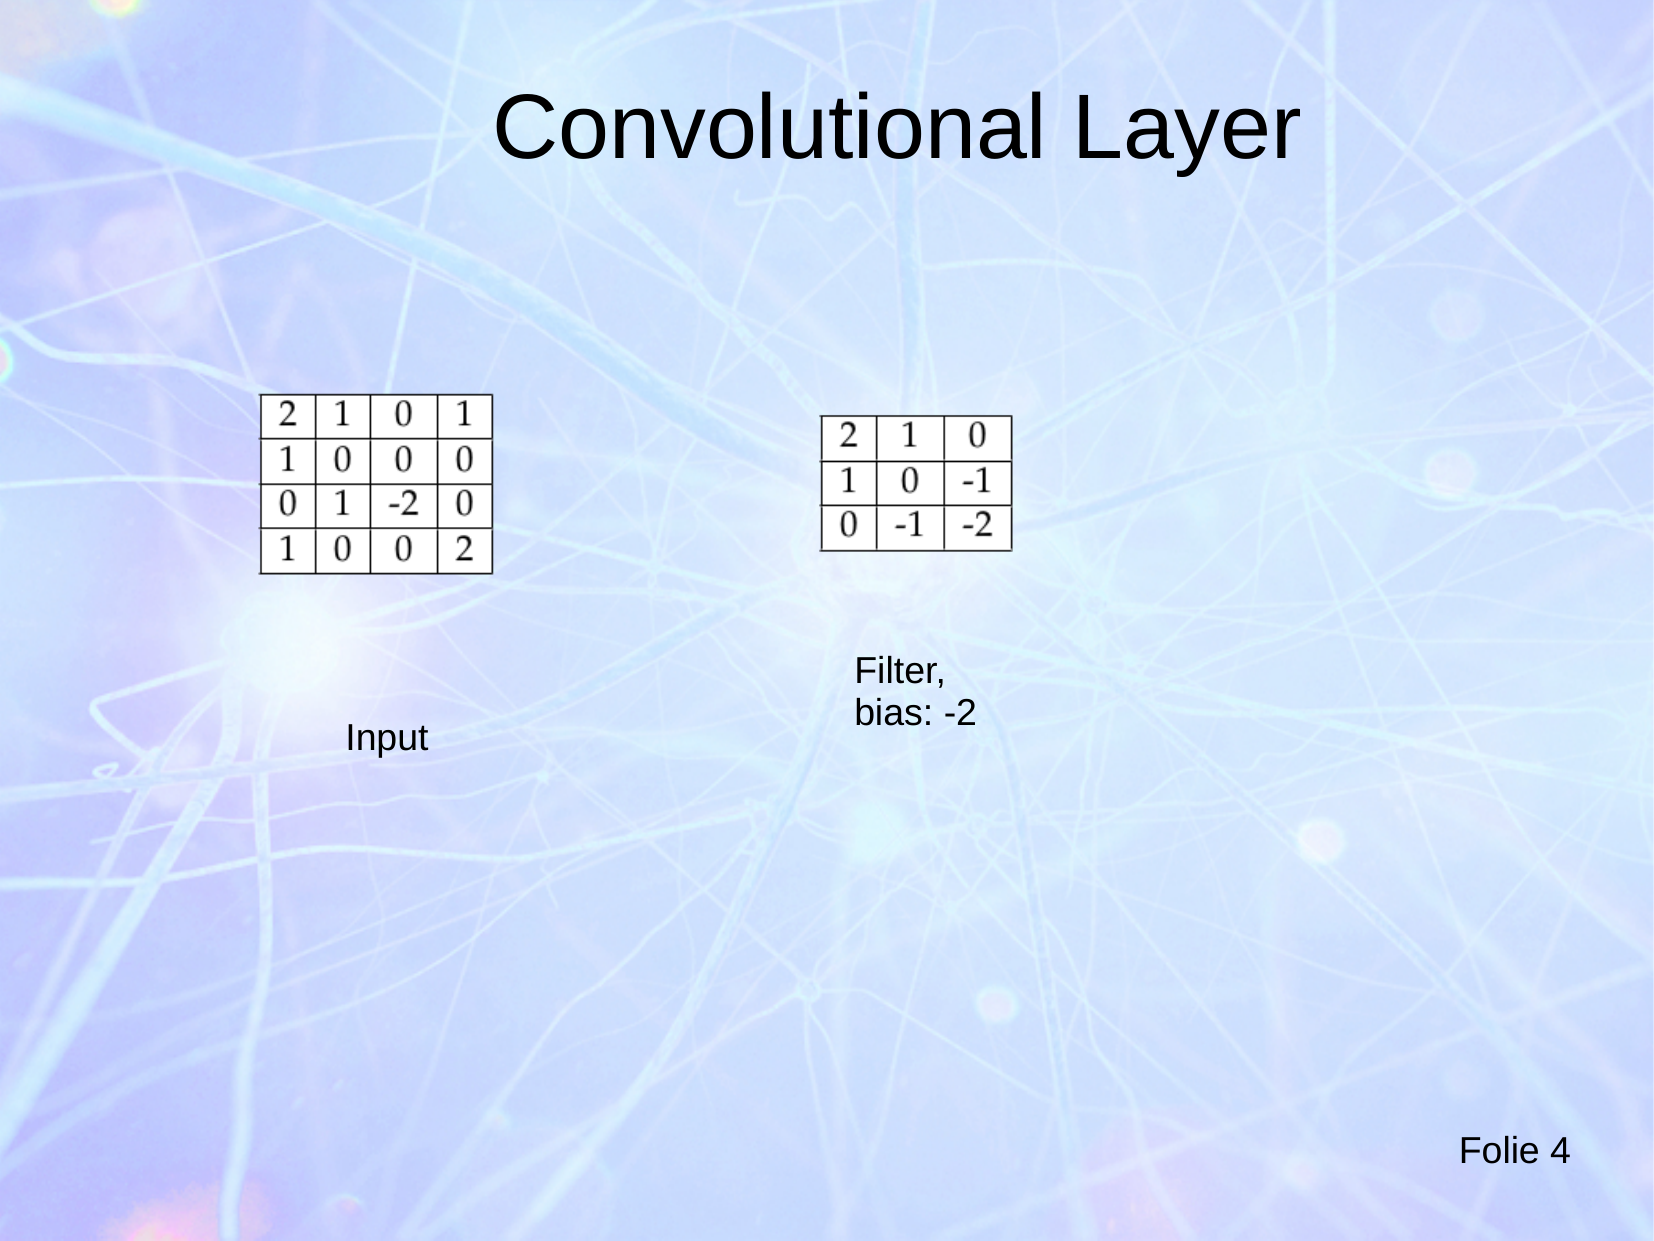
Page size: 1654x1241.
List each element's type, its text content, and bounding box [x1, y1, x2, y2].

picture [0, 0, 1654, 1241]
text_box Input [330, 708, 544, 766]
title Convolutional Layer [236, 23, 1560, 231]
text_box Filter, bias: -2 [839, 642, 1006, 742]
